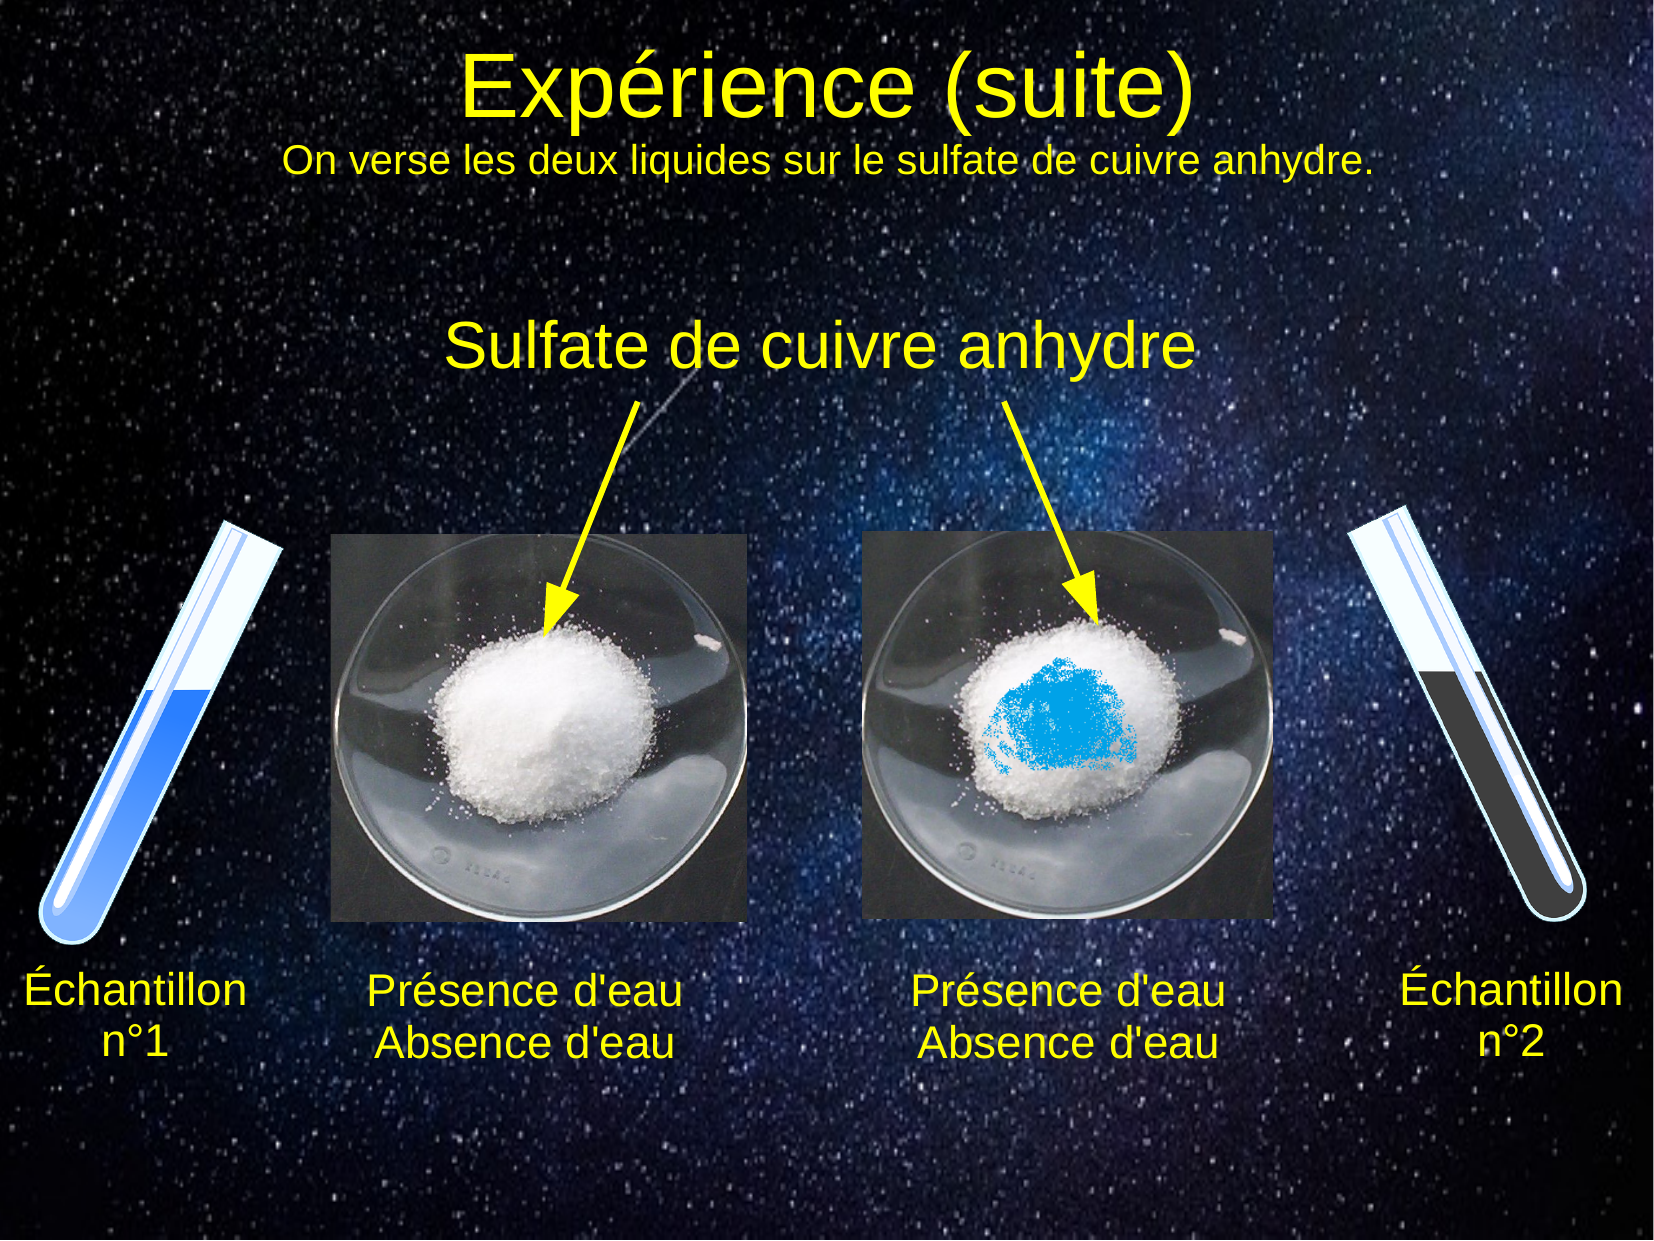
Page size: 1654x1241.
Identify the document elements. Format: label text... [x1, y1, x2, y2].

picture [0, 0, 1654, 1241]
text_box Échantillon n°2 [1381, 956, 1642, 1074]
text_box Sulfate de cuivre anhydre [389, 300, 1252, 390]
text_box Présence d'eau Absence d'eau [342, 957, 709, 1075]
title Expérience (suite) On verse les deux liquides sur le sulfate de cuivre anhydre. [84, 18, 1573, 199]
text_box Présence d'eau Absence d'eau [885, 957, 1252, 1075]
text_box Échantillon n°1 [0, 956, 272, 1074]
